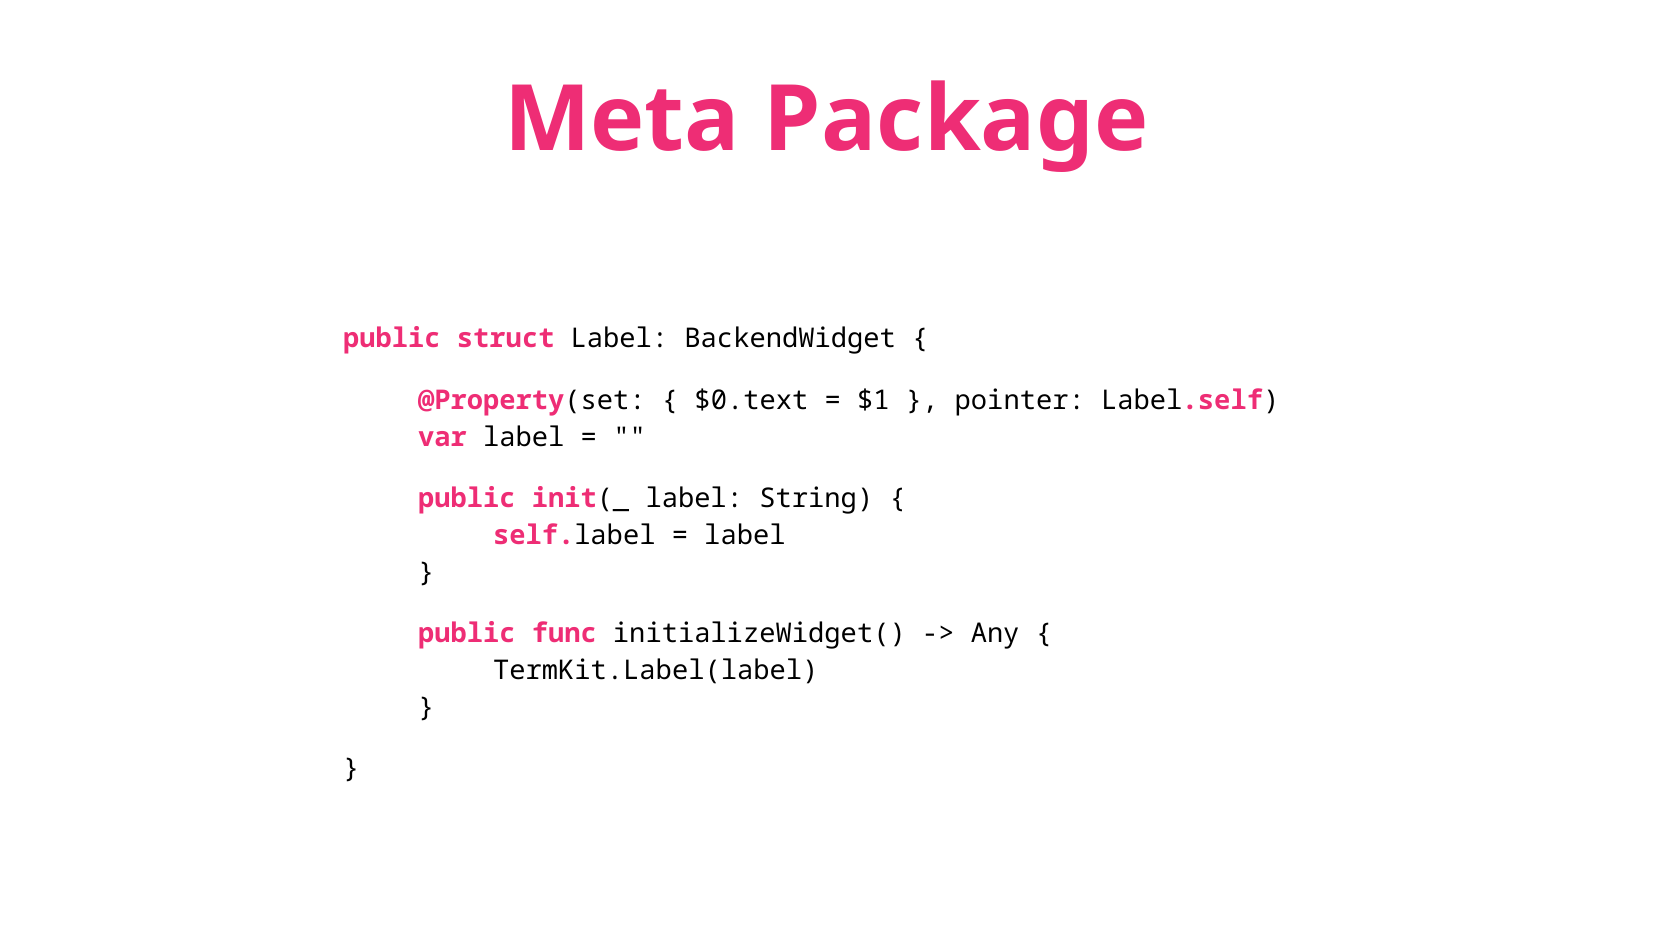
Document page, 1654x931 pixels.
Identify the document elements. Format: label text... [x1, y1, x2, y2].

text_box public struct Label: BackendWidget { @Property(set: { $0.text = $1 }, pointer: Label.self) var label = "" public init(_ label: String) { self.label = label } public func initializeWidget() -> Any { TermKit.Label(label) } } [328, 311, 1326, 770]
title Meta Package [82, 37, 1571, 193]
